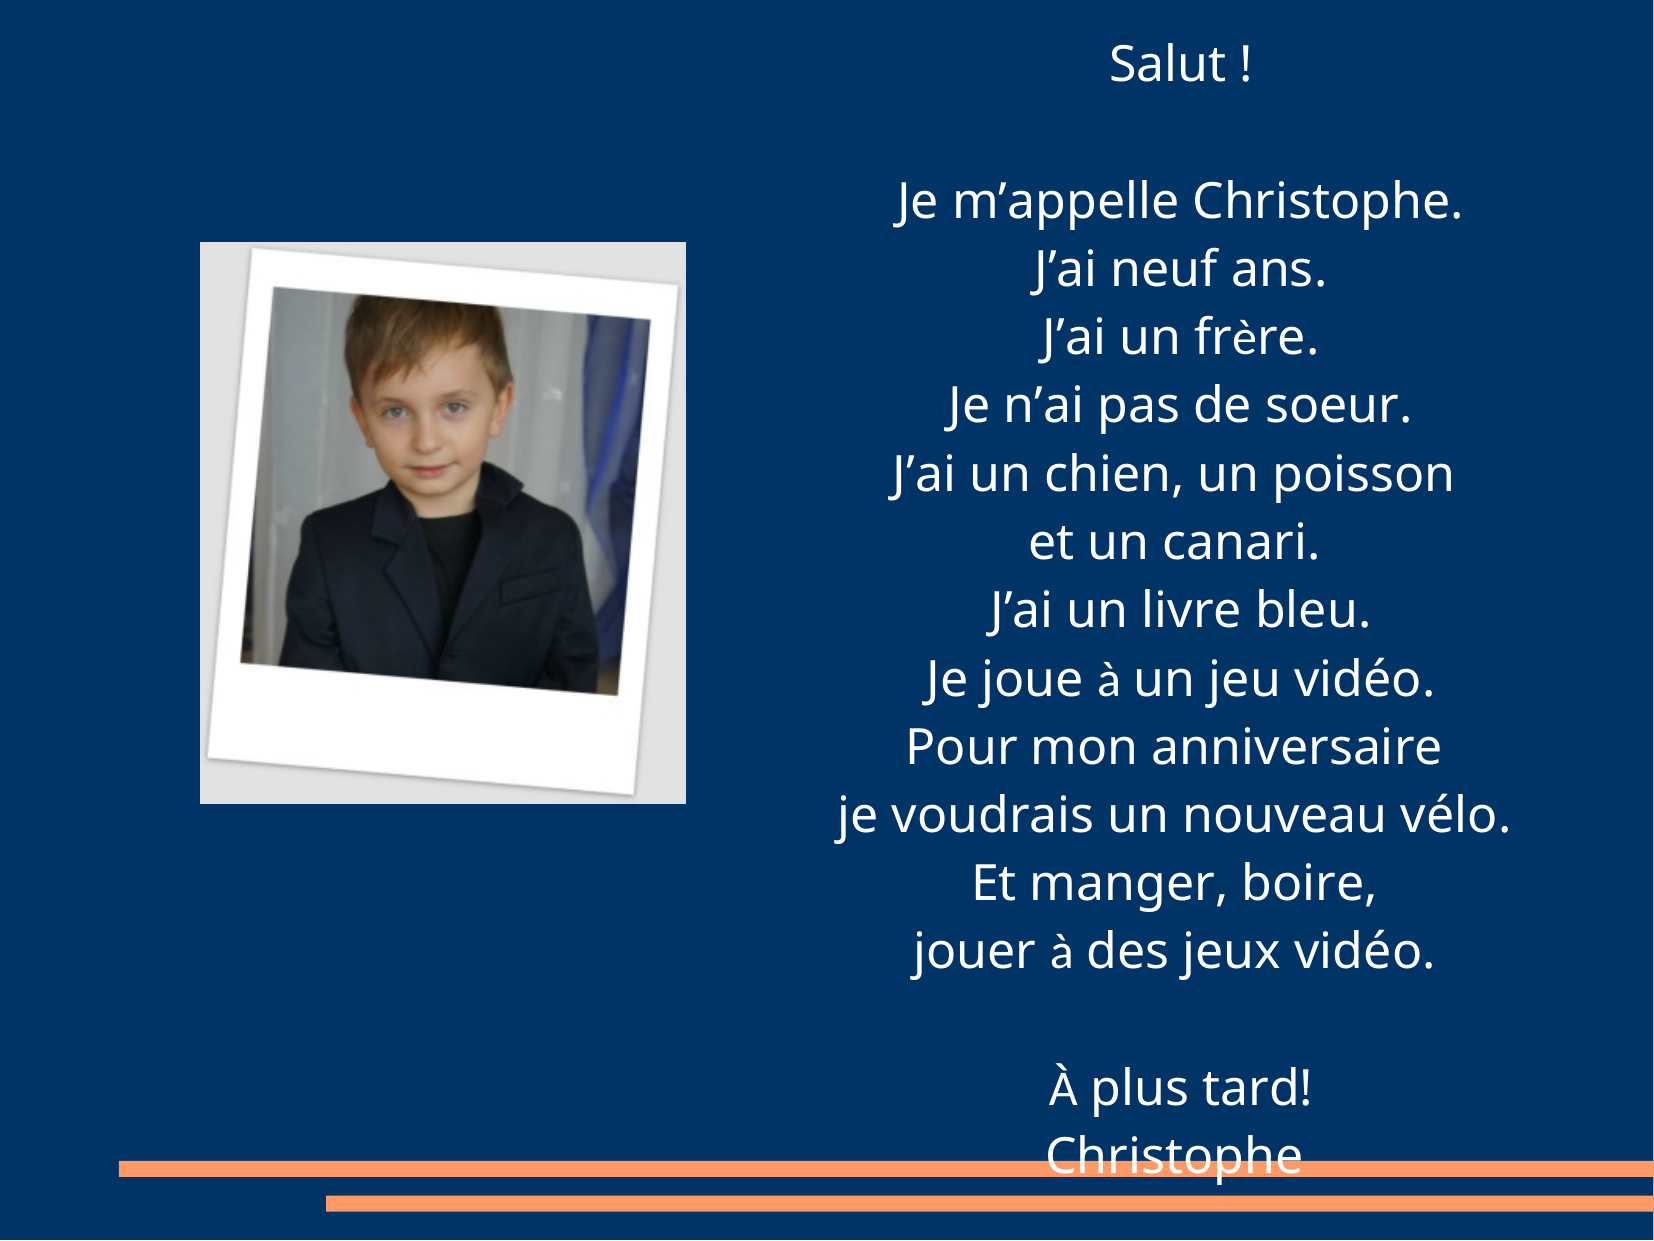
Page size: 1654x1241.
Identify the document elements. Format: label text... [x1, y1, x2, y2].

subtitle Salut ! Je m’appelle Christophe. J’ai neuf ans. J’ai un frère. Je n’ai pas de soeur. J’ai un chien, un poisson et un canari. J’ai un livre bleu. Je joue à un jeu vidéo. Pour mon anniversaire je voudrais un nouveau vélo. Et manger, boire, jouer à des jeux vidéo. À plus tard! Christophe [661, 70, 1654, 1146]
picture [200, 242, 686, 804]
